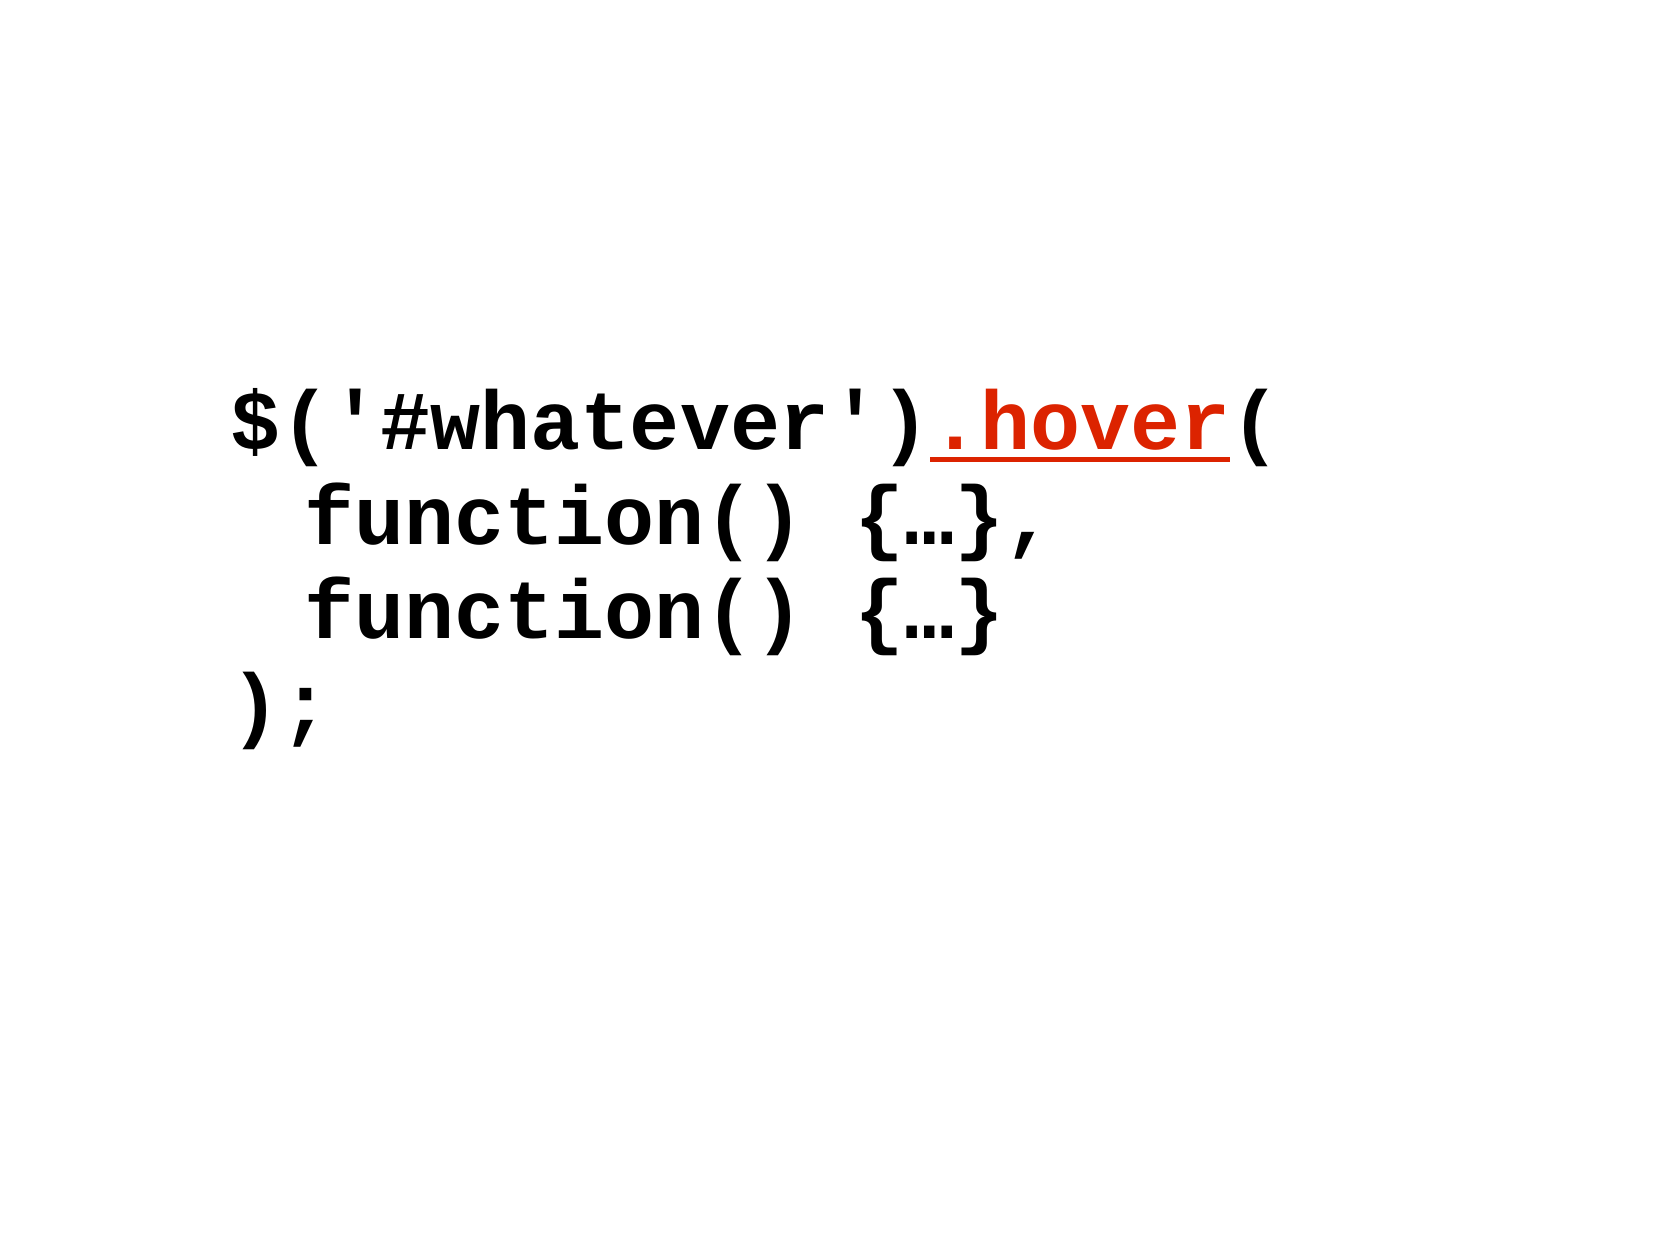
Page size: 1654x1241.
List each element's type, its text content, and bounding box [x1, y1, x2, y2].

subtitle $('#whatever').hover( function() {…}, function() {…} ); [82, 118, 1571, 1021]
